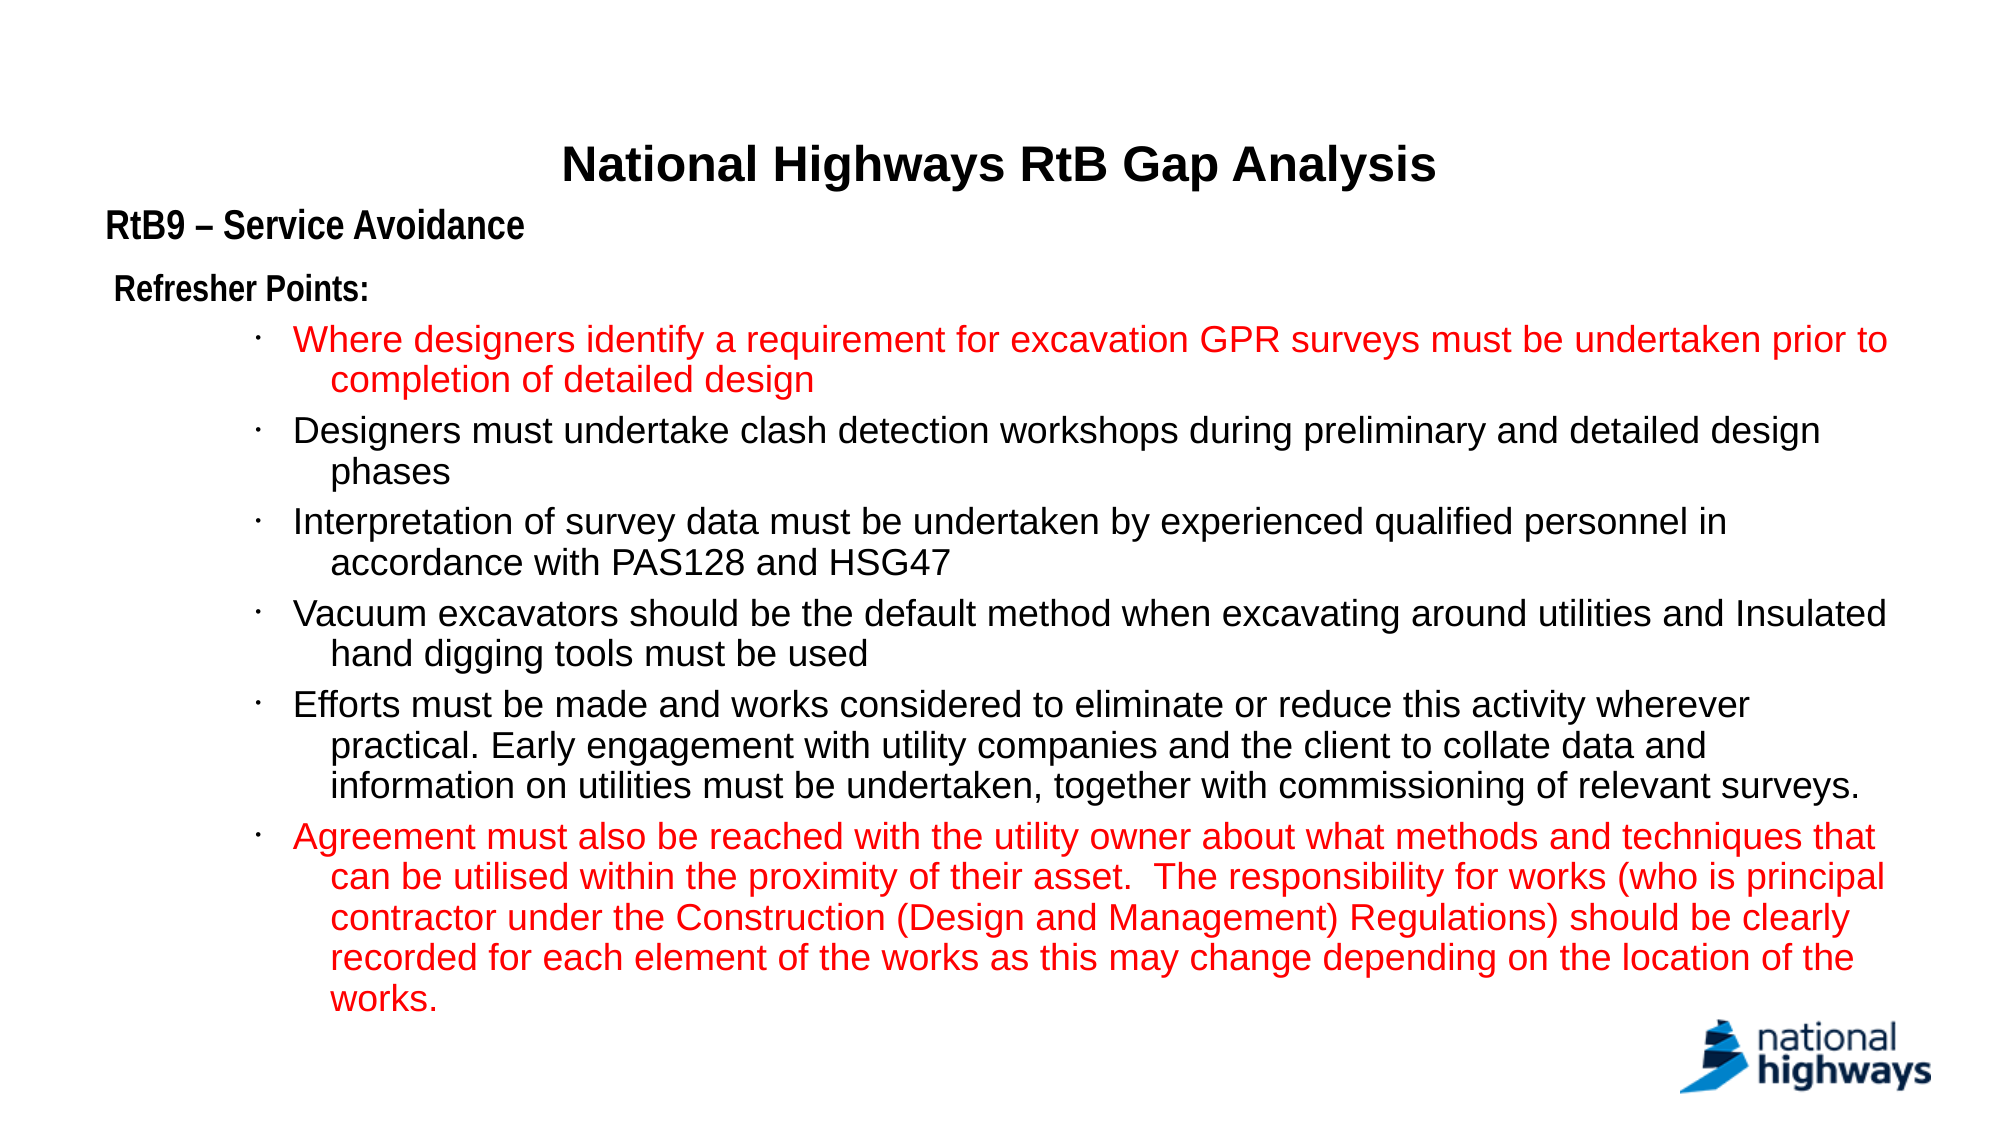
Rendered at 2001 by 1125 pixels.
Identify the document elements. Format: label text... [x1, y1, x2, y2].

title National Highways RtB Gap Analysis [88, 113, 1911, 218]
list RtB9 – Service Avoidance Refresher Points: Where designers identify a requirement for excavation GPR surveys must be undertaken prior to completion of detailed design Designers must undertake clash detection workshops during preliminary and detailed design phases Interpretation of survey data must be undertaken by experienced qualified personnel in accordance with PAS128 and HSG47 Vacuum excavators should be the default method when excavating around utilities and Insulated hand digging tools must be used Efforts must be made and works considered to eliminate or reduce this activity wherever practical. Early engagement with utility companies and the client to collate data and information on utilities must be undertaken, together with commissioning of relevant surveys. Agreement must also be reached with the utility owner about what methods and techniques that can be utilised within the proximity of their asset. The responsibility for works (who is principal contractor under the Construction (Design and Management) Regulations) should be clearly recorded for each element of the works as this may change depending on the location of the works. [90, 195, 1910, 1075]
